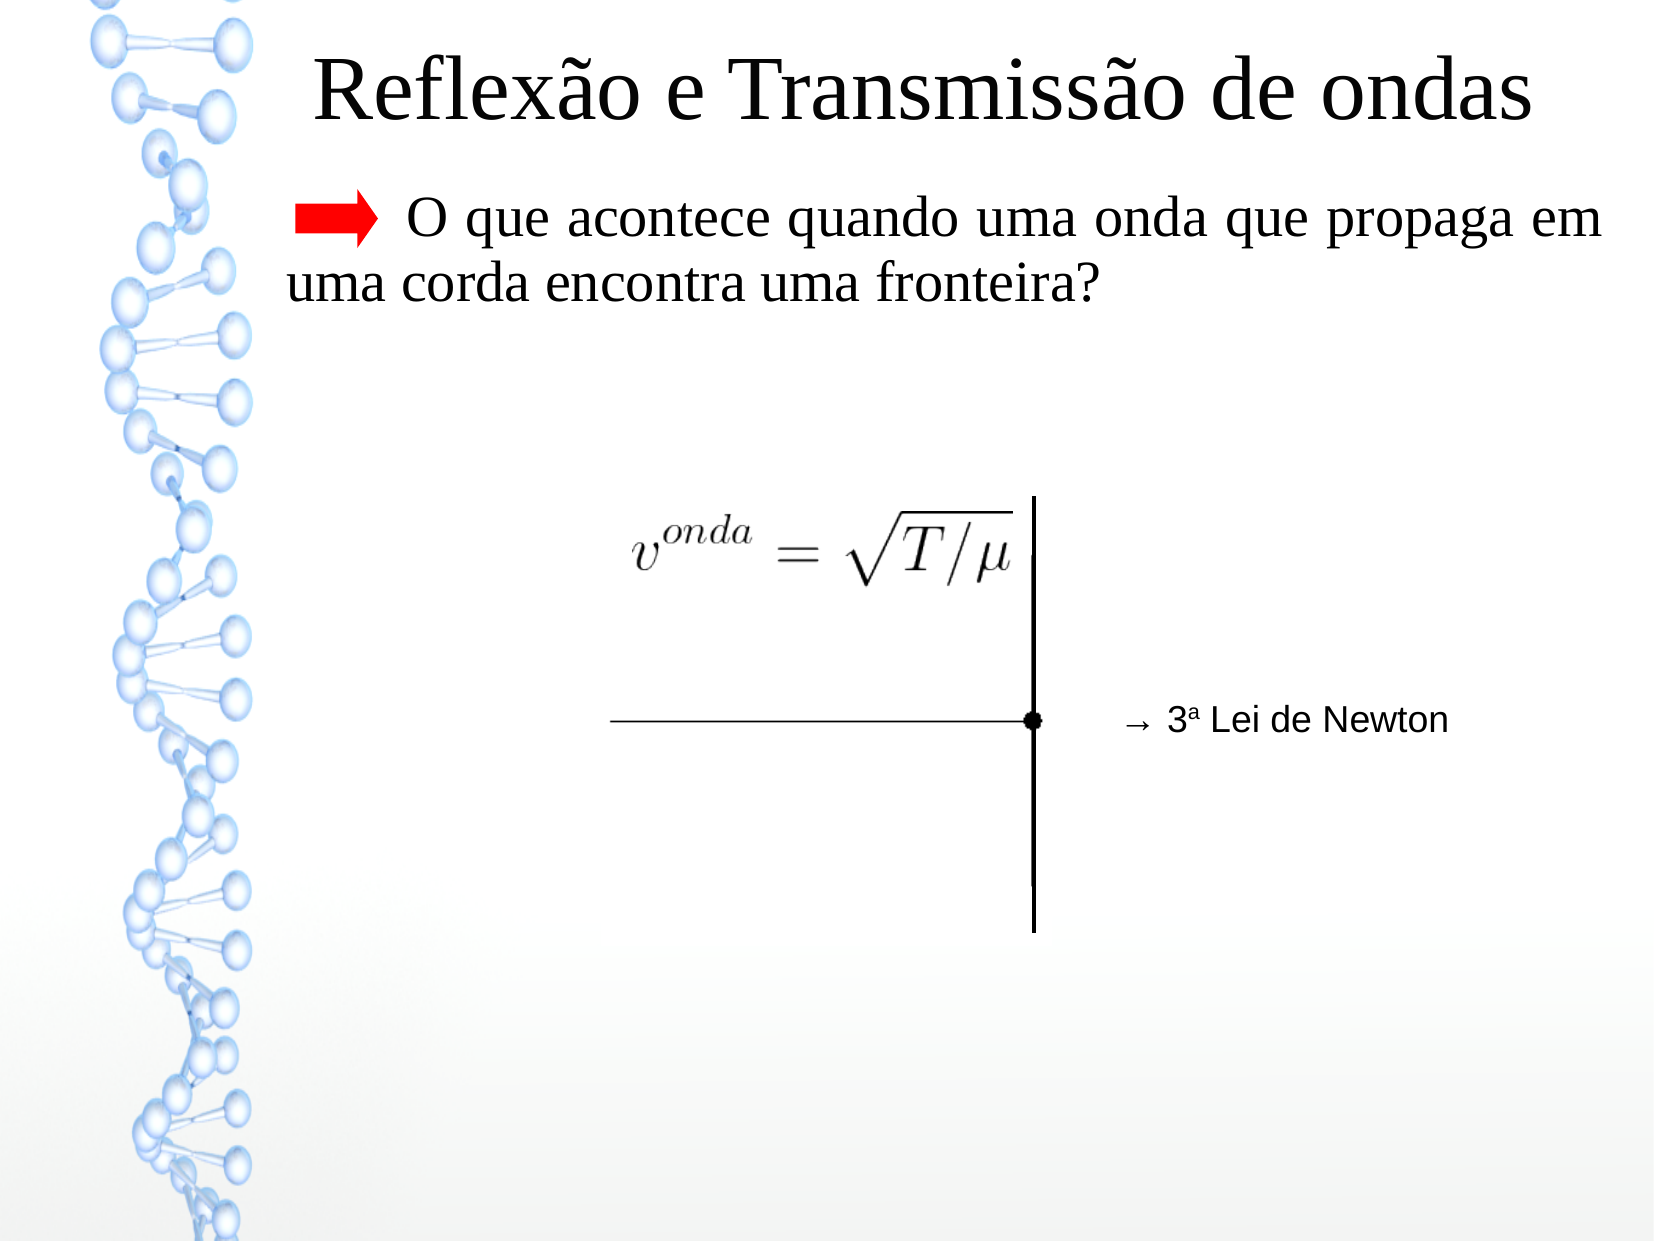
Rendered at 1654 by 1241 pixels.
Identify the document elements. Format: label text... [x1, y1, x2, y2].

picture [0, 0, 1654, 1241]
text_box → 3a Lei de Newton [1104, 690, 1465, 750]
title Reflexão e Transmissão de ondas [265, 37, 1583, 140]
text_box [295, 188, 378, 249]
text_box O que acontece quando uma onda que propaga em uma corda encontra uma fronteira? [271, 177, 1619, 745]
